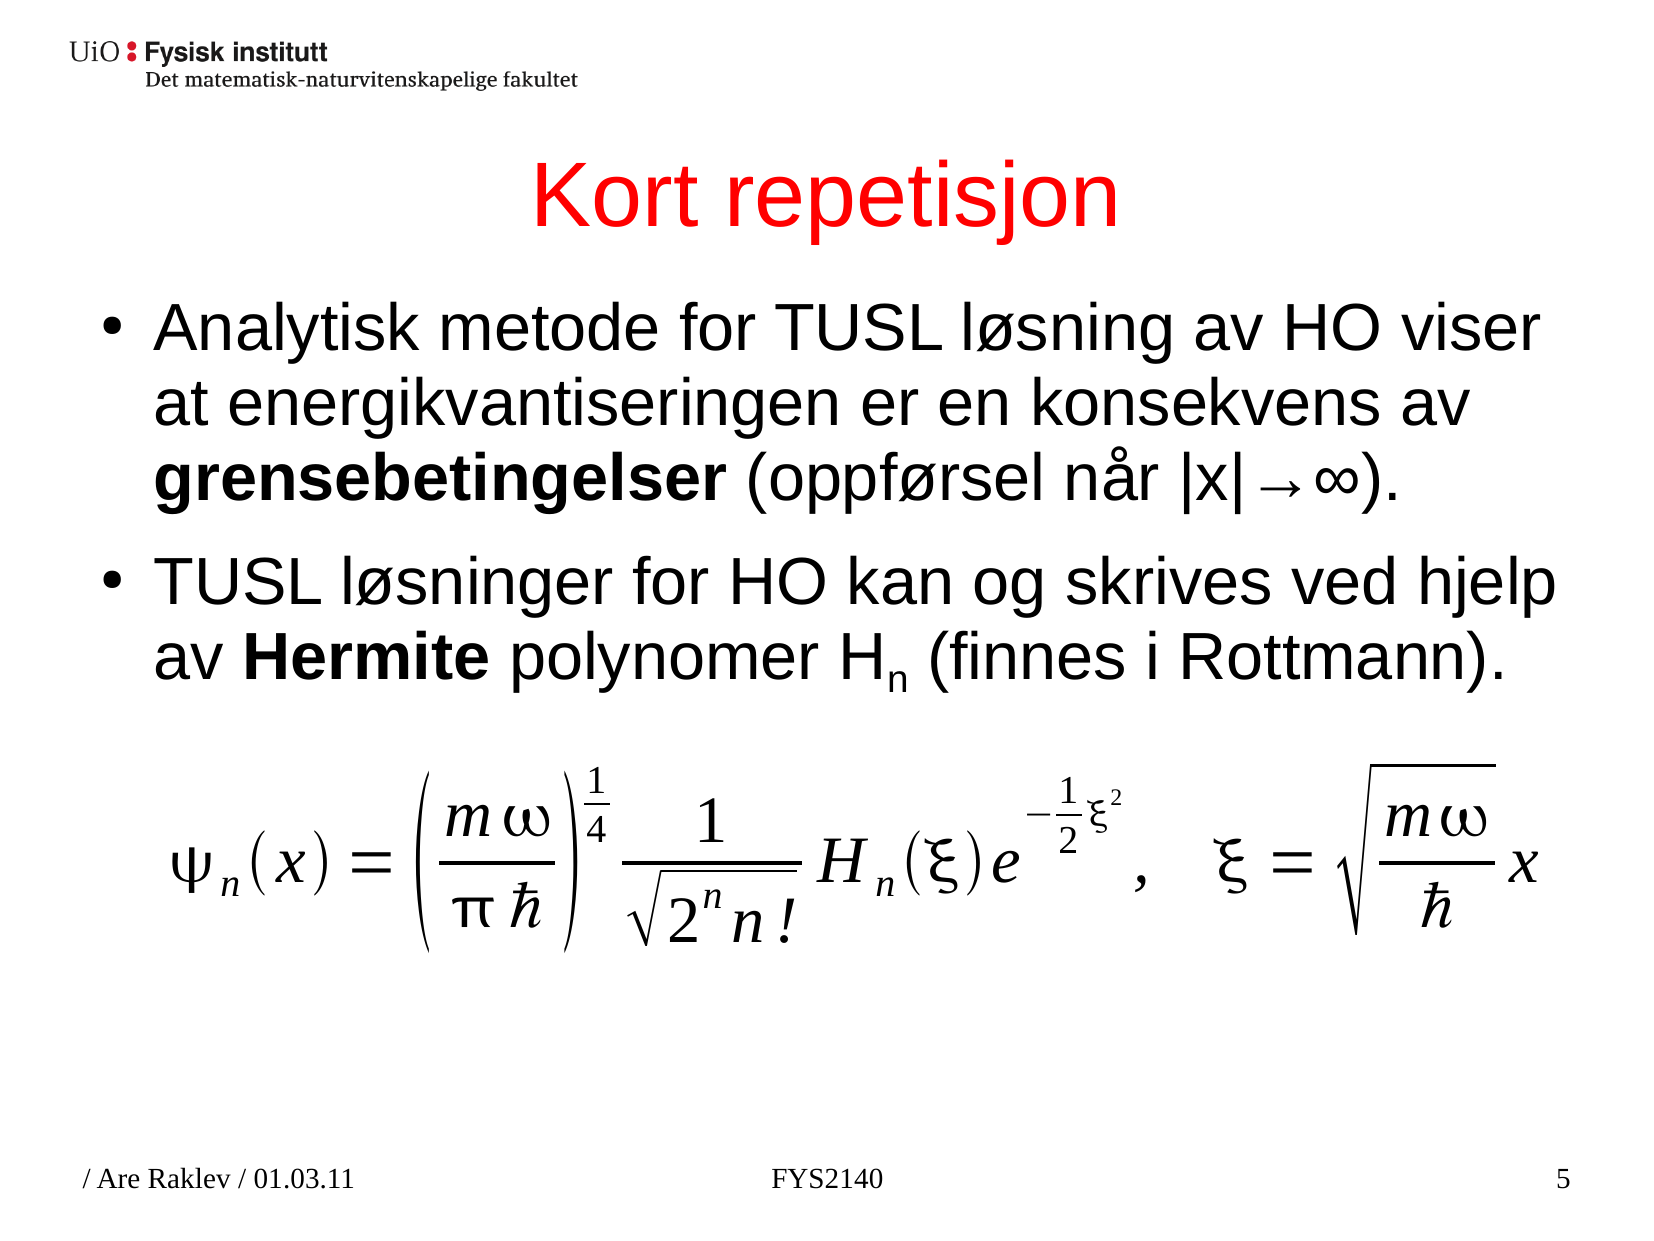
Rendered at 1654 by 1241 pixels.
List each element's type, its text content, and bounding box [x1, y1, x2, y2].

picture [68, 37, 581, 93]
title Kort repetisjon [82, 90, 1571, 290]
list Analytisk metode for TUSL løsning av HO viser at energikvantiseringen er en konsekvens av grensebetingelser (oppførsel når |x|→∞). TUSL løsninger for HO kan og skrives ved hjelp av Hermite polynomer Hn (finnes i Rottmann). [82, 290, 1576, 1094]
chart [162, 757, 1546, 958]
